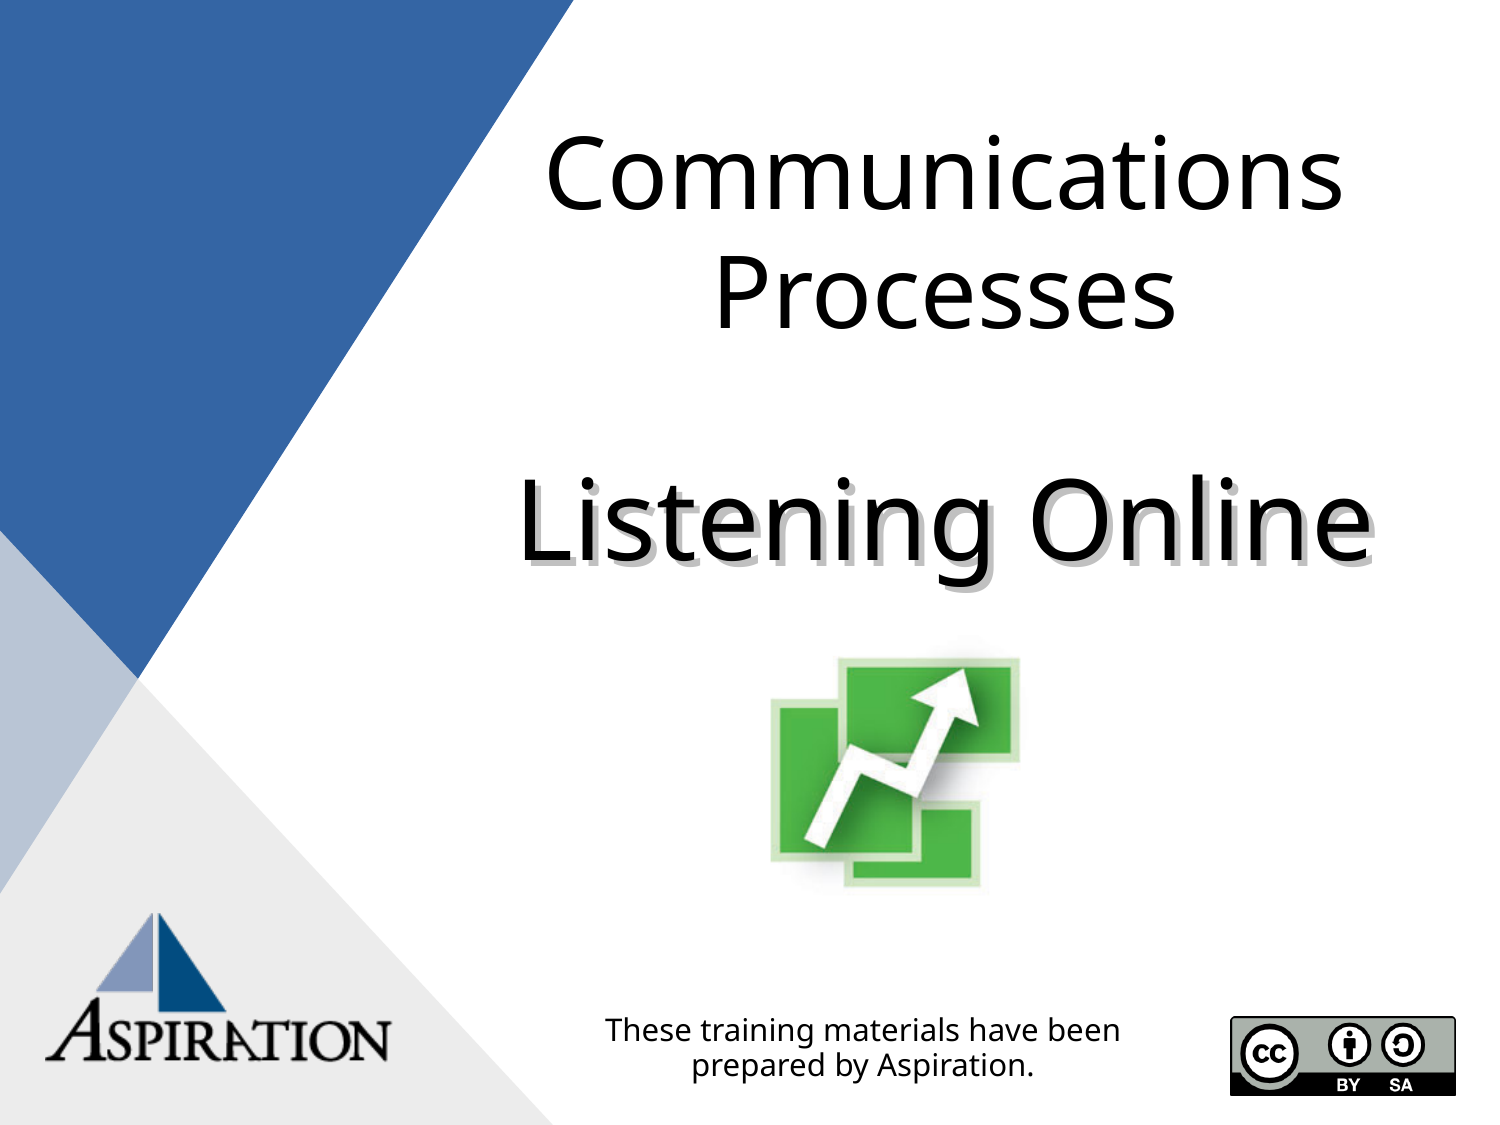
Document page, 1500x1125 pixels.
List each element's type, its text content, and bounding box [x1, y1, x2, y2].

list Listening Online [465, 452, 1425, 791]
picture [45, 913, 394, 1081]
text_box These training materials have been prepared by Aspiration. [497, 1005, 1173, 1092]
title Communications Processes [465, 113, 1425, 354]
picture [1230, 1016, 1456, 1096]
picture [750, 625, 1040, 916]
